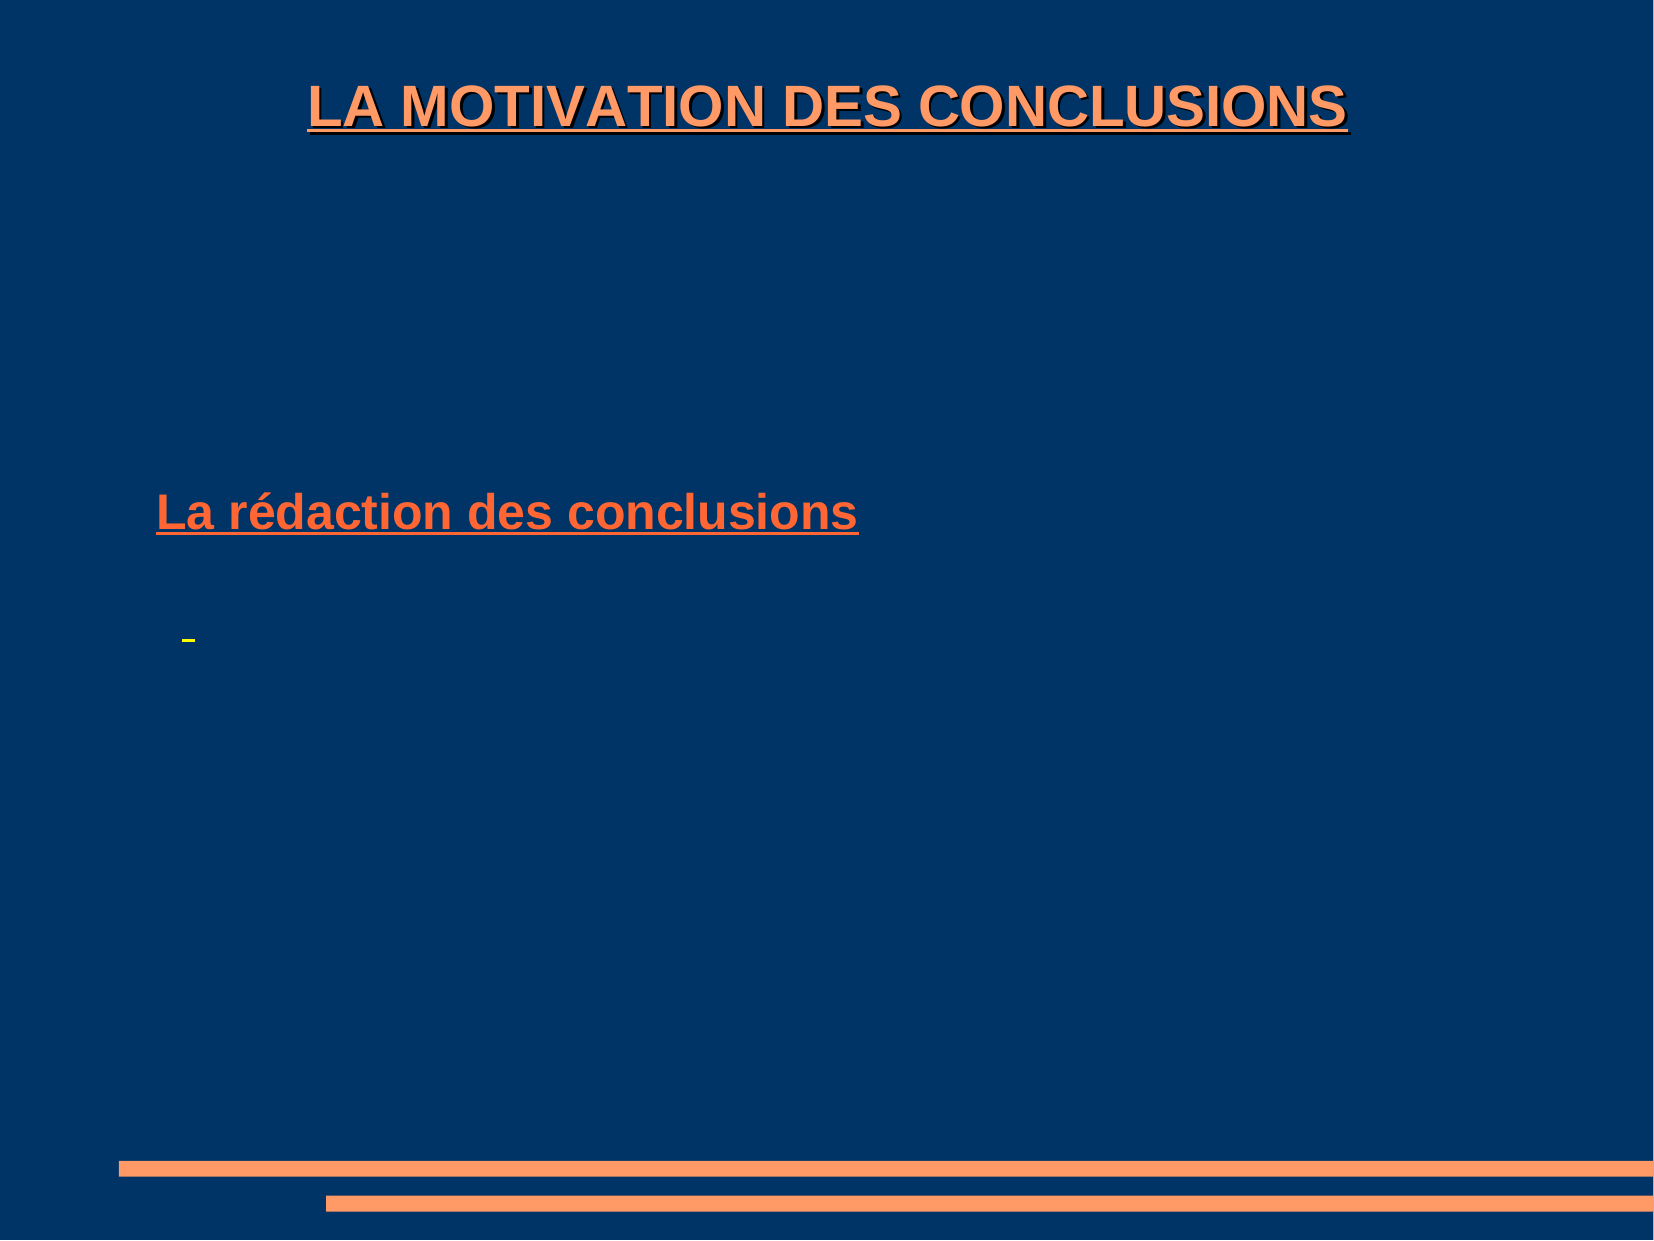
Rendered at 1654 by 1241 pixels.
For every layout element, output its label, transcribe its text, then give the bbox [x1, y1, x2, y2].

title LA MOTIVATION DES CONCLUSIONS [121, 46, 1534, 166]
subtitle La rédaction des conclusions [121, 185, 1561, 1160]
